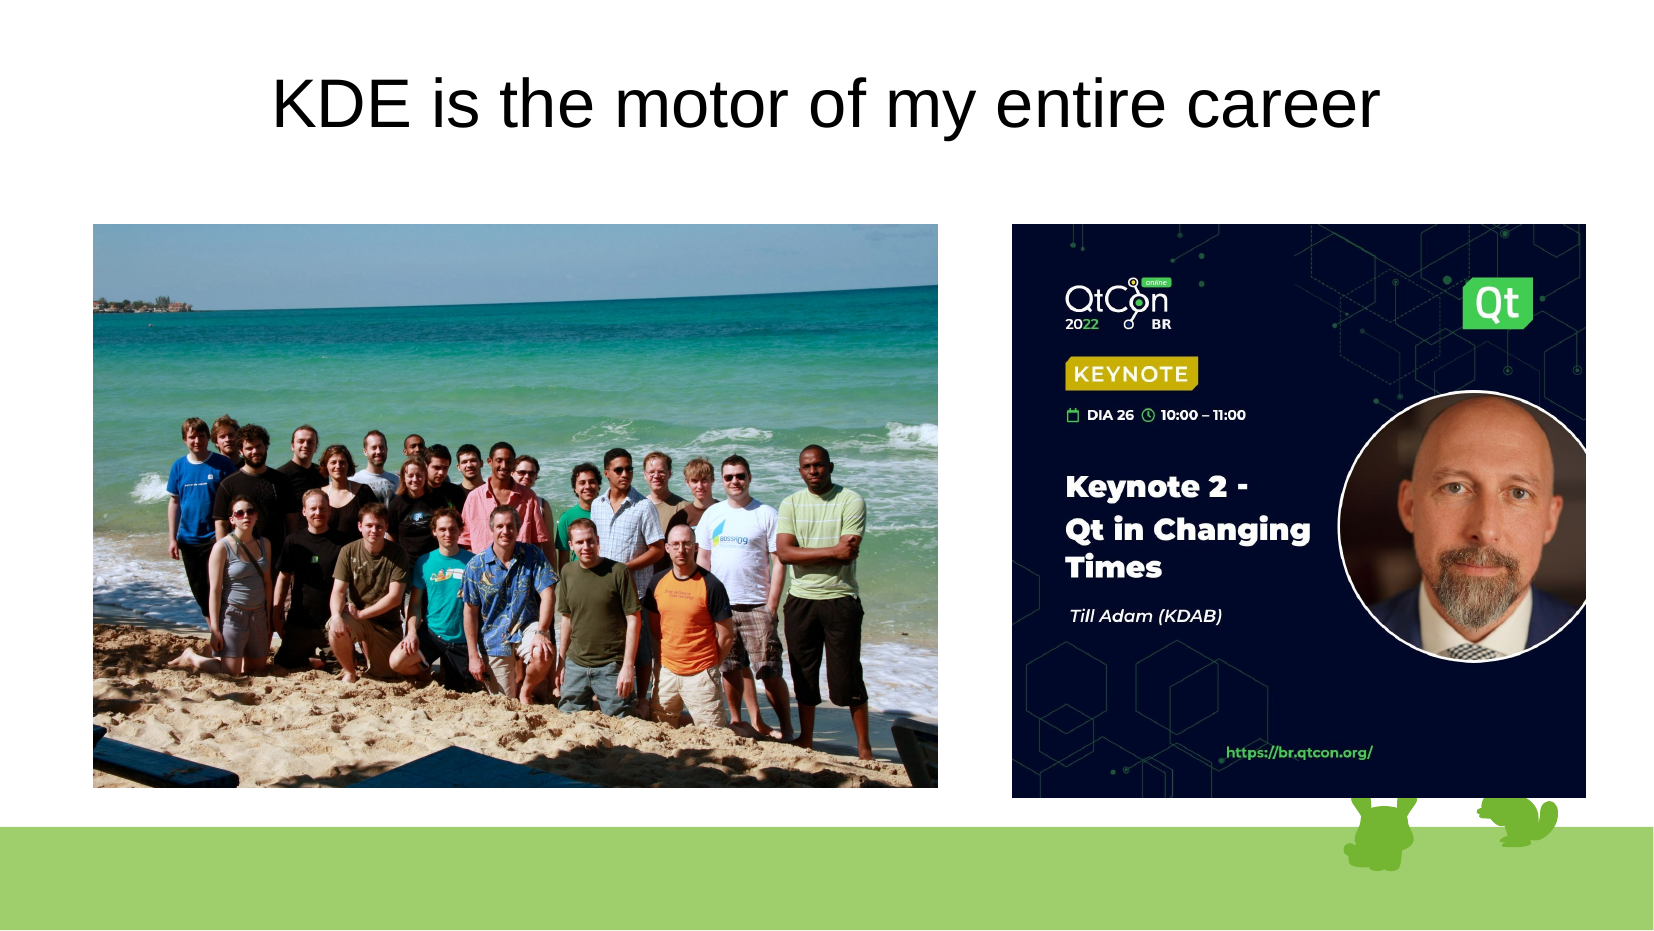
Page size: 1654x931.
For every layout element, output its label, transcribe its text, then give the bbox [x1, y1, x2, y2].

picture [1012, 224, 1586, 798]
title KDE is the motor of my entire career [88, 29, 1565, 178]
picture [93, 224, 938, 788]
